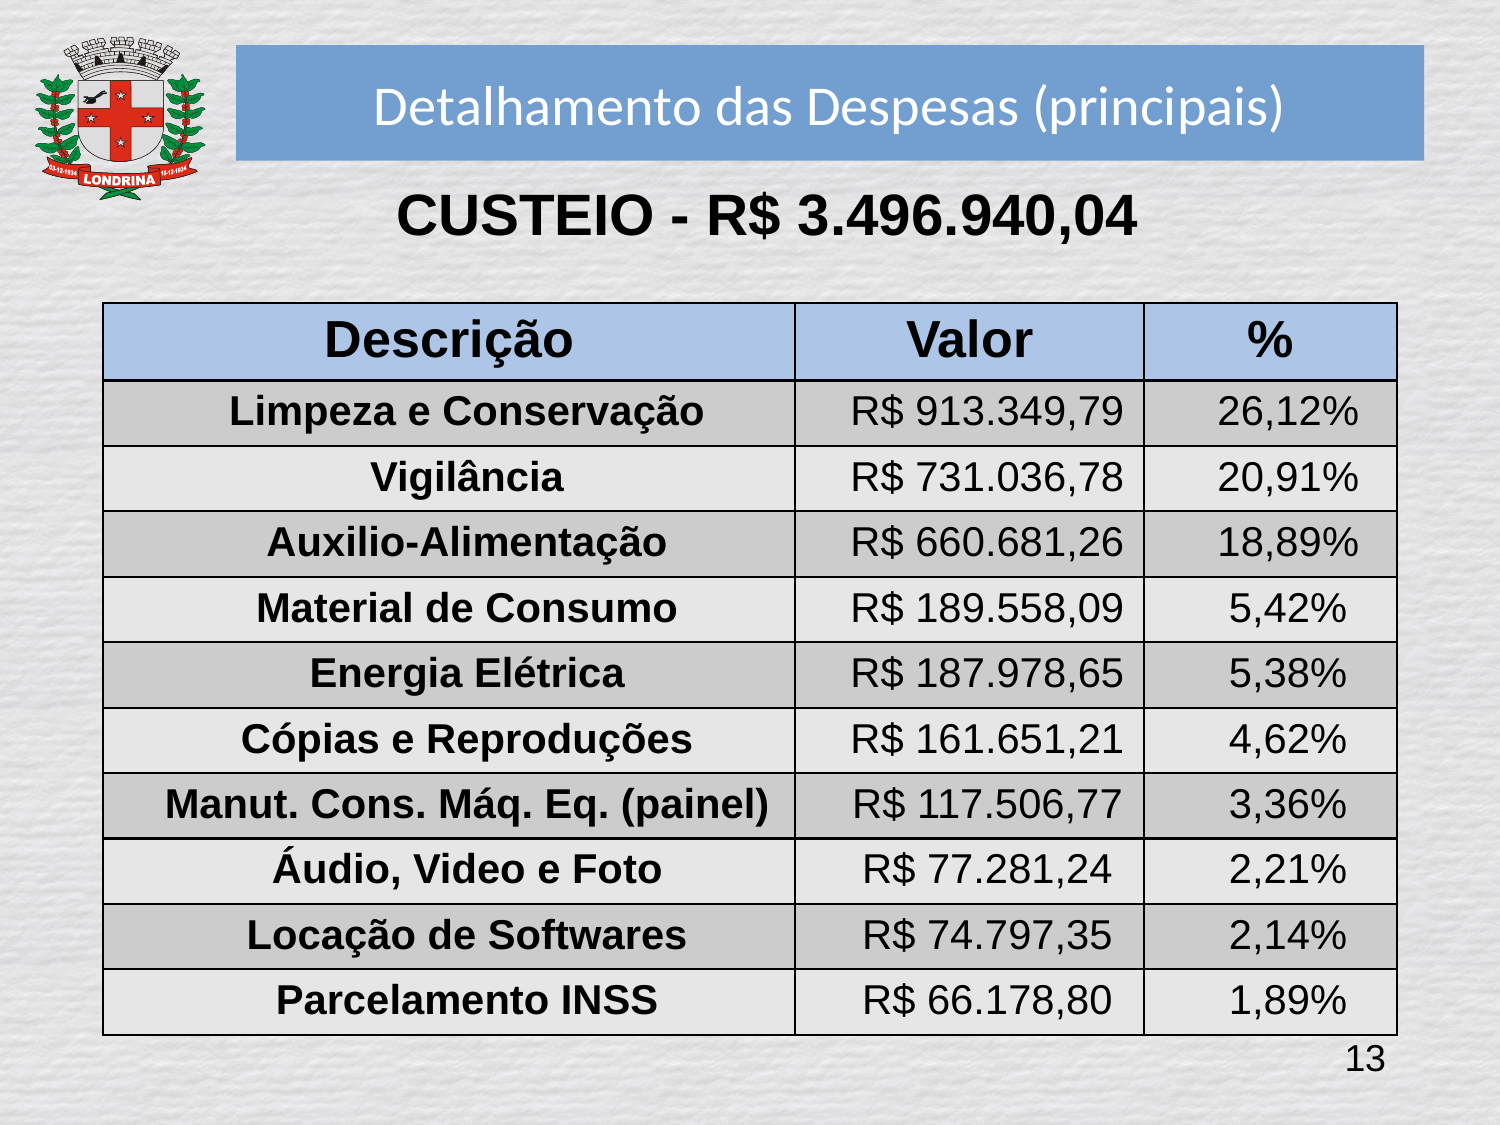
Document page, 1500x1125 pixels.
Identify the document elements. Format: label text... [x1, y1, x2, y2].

picture [0, 0, 1500, 1125]
table_cell Material de Consumo [104, 578, 794, 641]
table_cell 20,91% [1145, 447, 1396, 510]
table_cell R$ 74.797,35 [796, 905, 1143, 968]
table_cell Locação de Softwares [104, 905, 794, 968]
text_box <número> [1329, 1027, 1500, 1098]
table_cell R$ 66.178,80 [796, 970, 1143, 1034]
table_cell Áudio, Video e Foto [104, 840, 794, 903]
table_cell R$ 913.349,79 [796, 382, 1143, 445]
table_cell 26,12% [1145, 382, 1396, 445]
table_cell 5,38% [1145, 643, 1396, 707]
table_cell R$ 117.506,77 [796, 774, 1143, 837]
table_cell R$ 161.651,21 [796, 709, 1143, 772]
table_cell Energia Elétrica [104, 643, 794, 707]
table_cell Auxilio-Alimentação [104, 512, 794, 576]
table_cell 1,89% [1145, 970, 1396, 1034]
table_cell 2,14% [1145, 905, 1396, 968]
table_cell Vigilância [104, 447, 794, 510]
table_cell 2,21% [1145, 840, 1396, 903]
table_cell 5,42% [1145, 578, 1396, 641]
text_box CUSTEIO - R$ 3.496.940,04 [330, 170, 1205, 254]
table_cell Cópias e Reproduções [104, 709, 794, 772]
table_header % [1145, 304, 1396, 379]
table_cell Limpeza e Conservação [104, 382, 794, 445]
table_cell R$ 660.681,26 [796, 512, 1143, 576]
table_cell Manut. Cons. Máq. Eq. (painel) [104, 774, 794, 837]
table_header Descrição [104, 304, 794, 379]
table_cell 3,36% [1145, 774, 1396, 837]
table_cell R$ 77.281,24 [796, 840, 1143, 903]
table_cell R$ 189.558,09 [796, 578, 1143, 641]
table_header Valor [796, 304, 1143, 379]
table_cell 18,89% [1145, 512, 1396, 576]
table_cell R$ 187.978,65 [796, 643, 1143, 707]
table_cell R$ 731.036,78 [796, 447, 1143, 510]
table_cell 4,62% [1145, 709, 1396, 772]
table_cell Parcelamento INSS [104, 970, 794, 1034]
text_box Detalhamento das Despesas (principais) [236, 45, 1425, 161]
